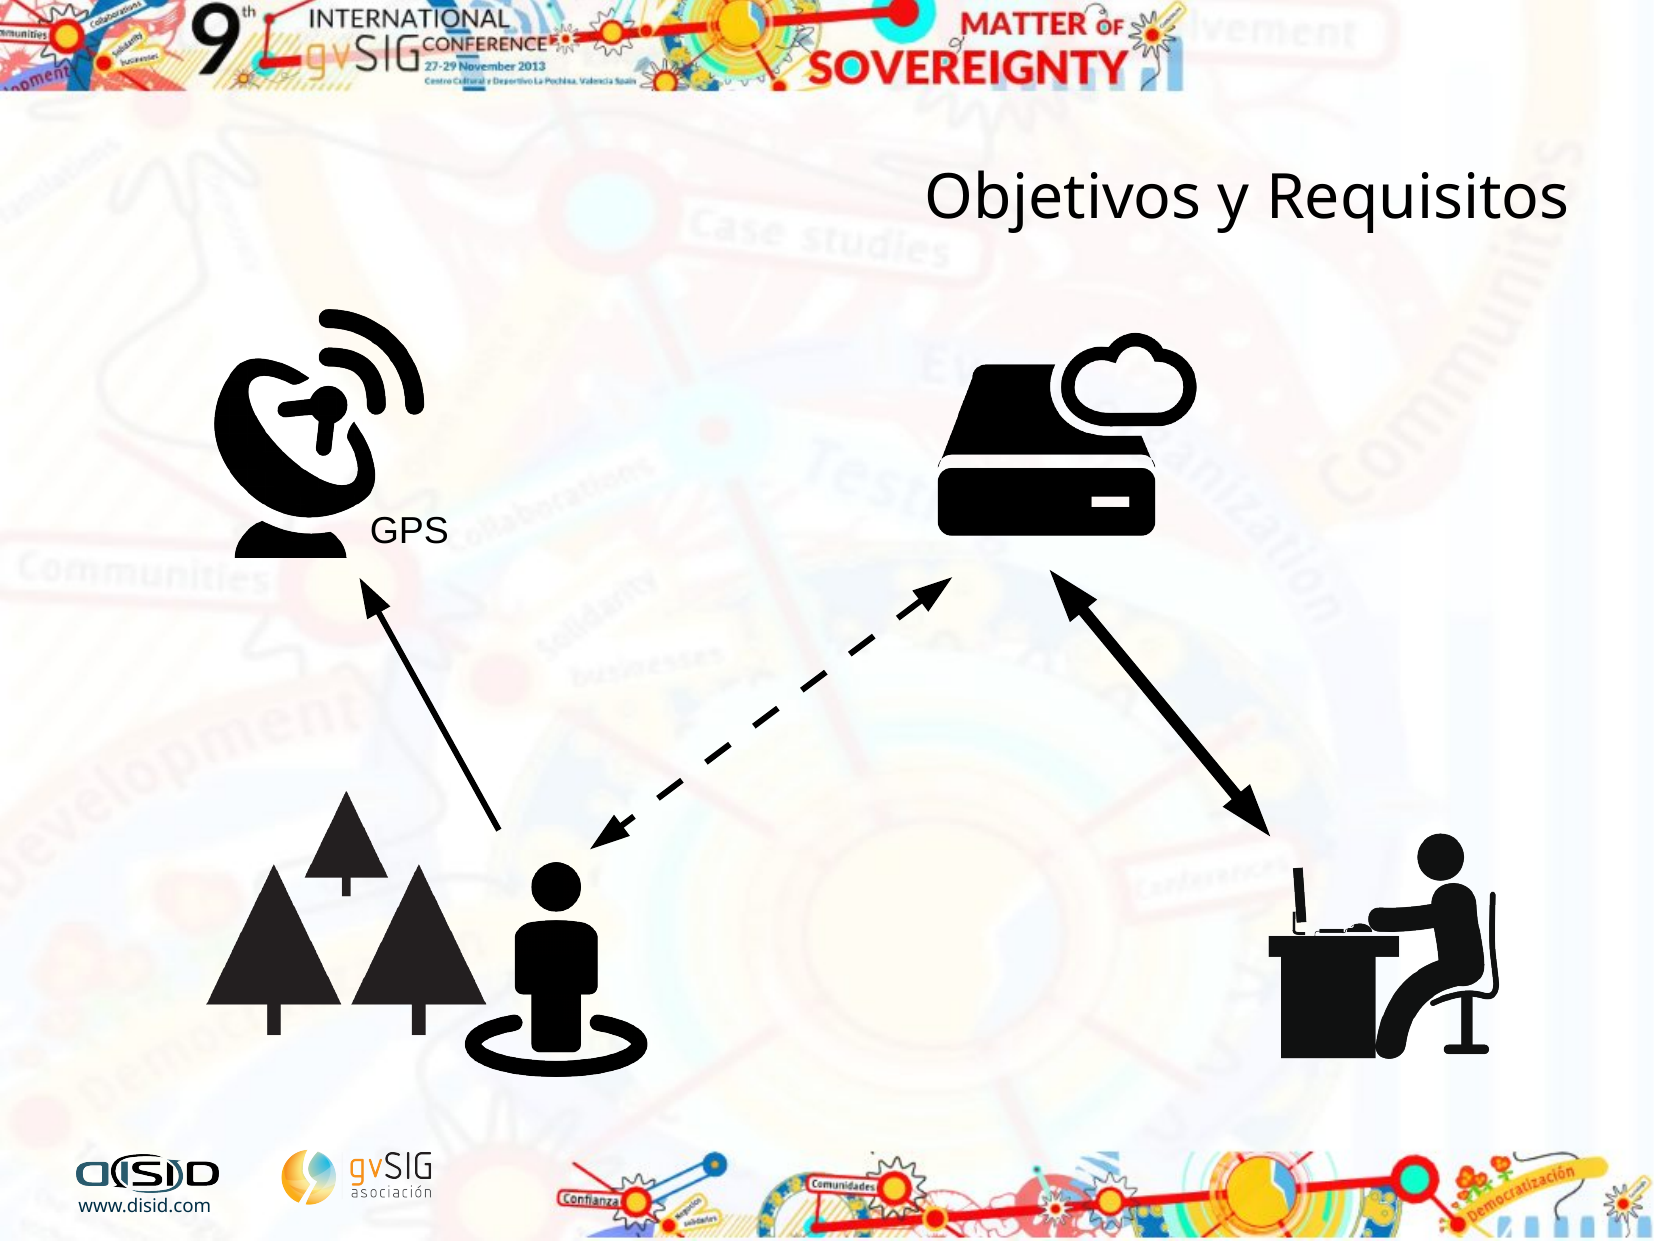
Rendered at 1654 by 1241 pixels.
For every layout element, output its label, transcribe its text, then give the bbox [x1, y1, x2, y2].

text_box GPS [355, 501, 464, 559]
title Objetivos y Requisitos [82, 90, 1571, 298]
picture [0, 0, 1654, 1241]
